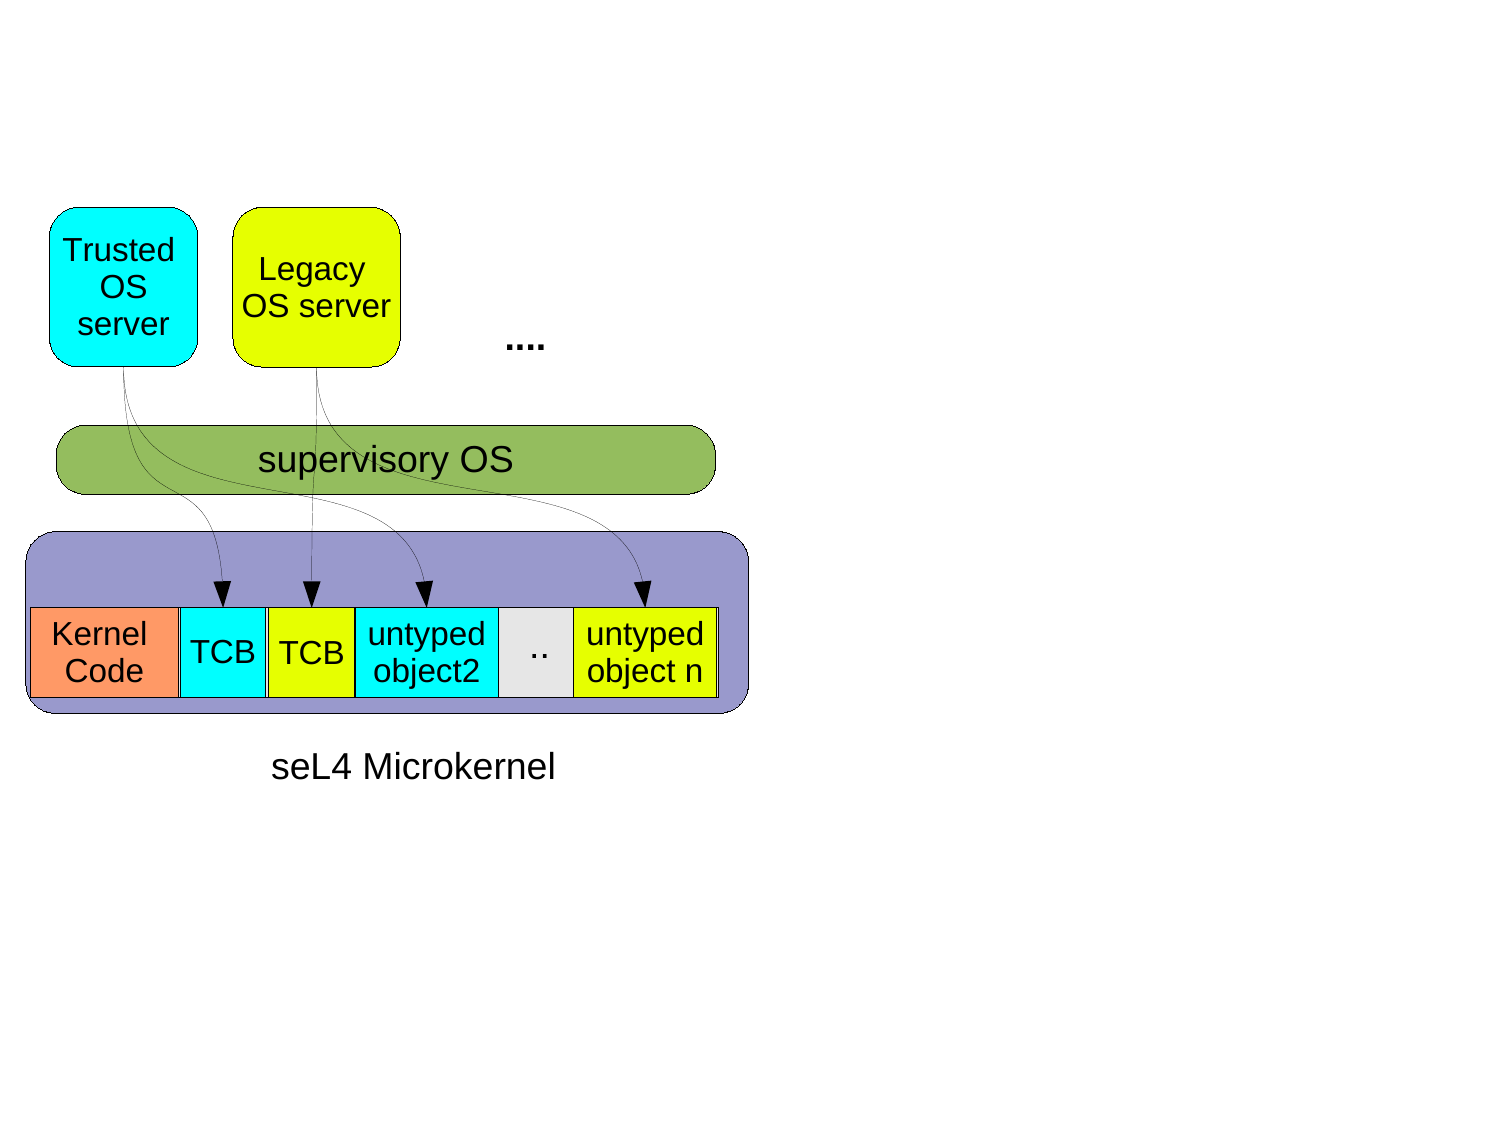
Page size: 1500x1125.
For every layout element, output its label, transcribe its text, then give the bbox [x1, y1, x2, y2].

text_box Trusted OS server [49, 207, 198, 367]
text_box supervisory OS [332, 425, 716, 495]
text_box supervisory OS [56, 425, 178, 495]
text_box untyped object2 [355, 607, 499, 698]
text_box supervisory OS [138, 425, 316, 495]
text_box seL4 Microkernel [236, 738, 591, 796]
text_box TCB [180, 607, 266, 698]
text_box .... [489, 309, 617, 383]
text_box supervisory OS [313, 425, 499, 495]
text_box untyped object n [573, 607, 717, 698]
text_box supervisory OS [129, 425, 292, 495]
text_box [25, 531, 749, 714]
text_box .. [514, 616, 570, 674]
text_box [312, 531, 425, 607]
text_box Legacy OS server [232, 207, 401, 368]
text_box Kernel Code [30, 607, 179, 698]
text_box TCB [268, 607, 355, 698]
